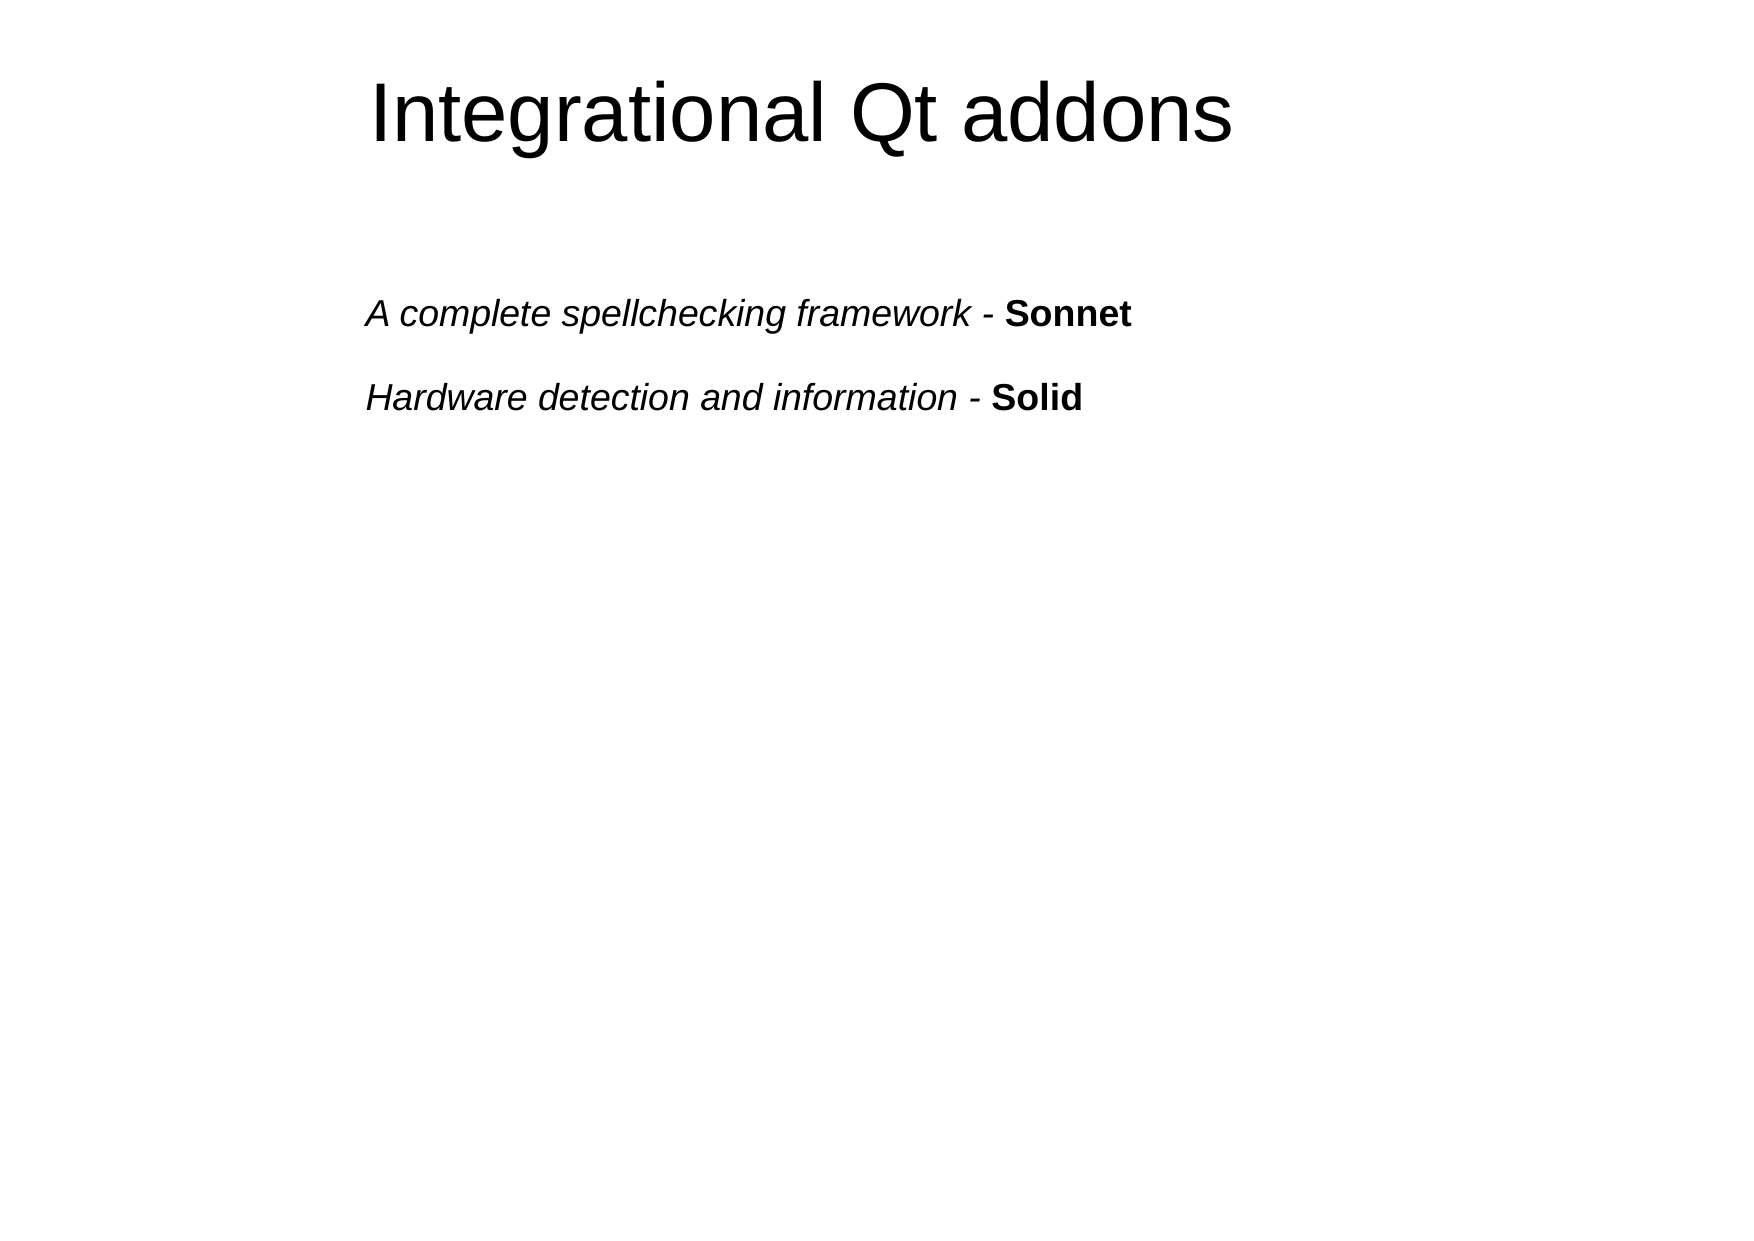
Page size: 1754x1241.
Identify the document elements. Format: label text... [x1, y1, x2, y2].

text_box A complete spellchecking framework - Sonnet Hardware detection and information - Solid [350, 285, 1649, 1079]
text_box Integrational Qt addons [354, 59, 1653, 184]
